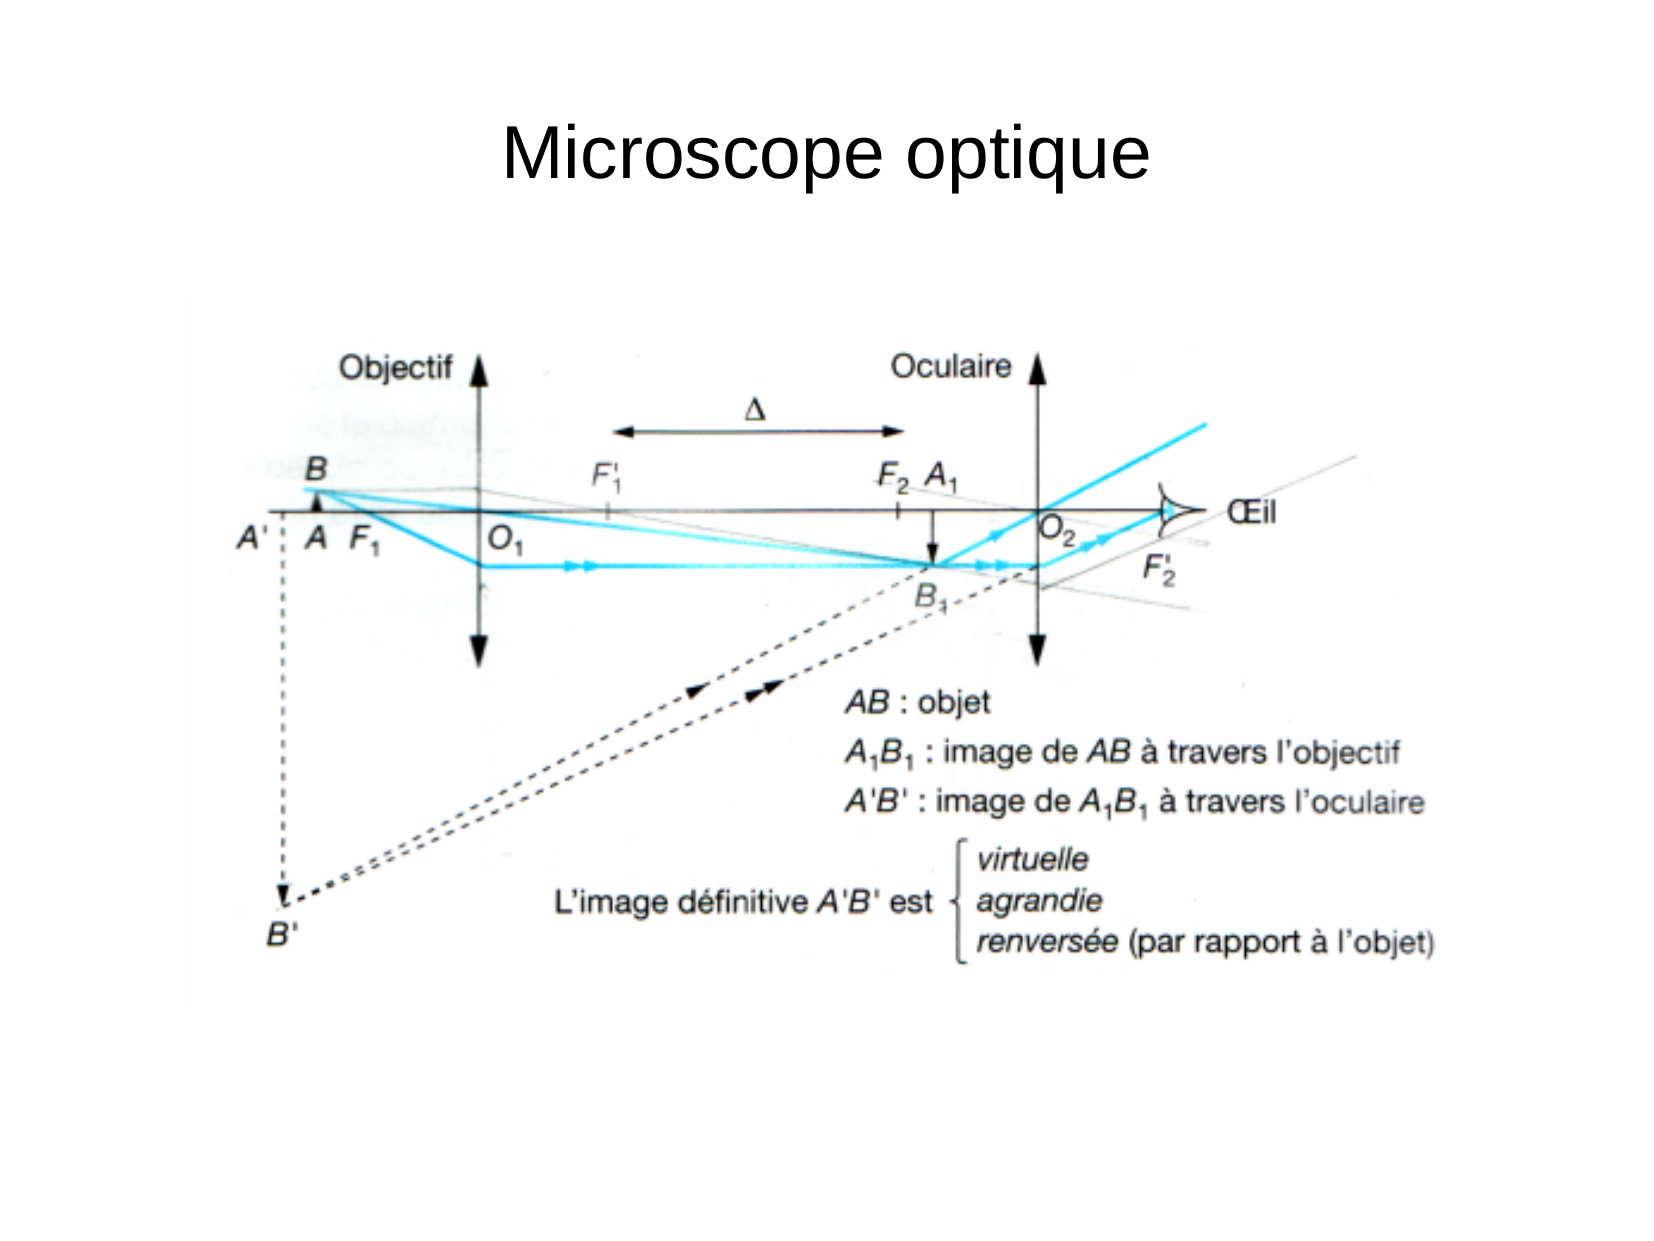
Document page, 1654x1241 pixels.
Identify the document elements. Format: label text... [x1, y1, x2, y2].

picture [184, 290, 1469, 1010]
title Microscope optique [82, 49, 1571, 257]
